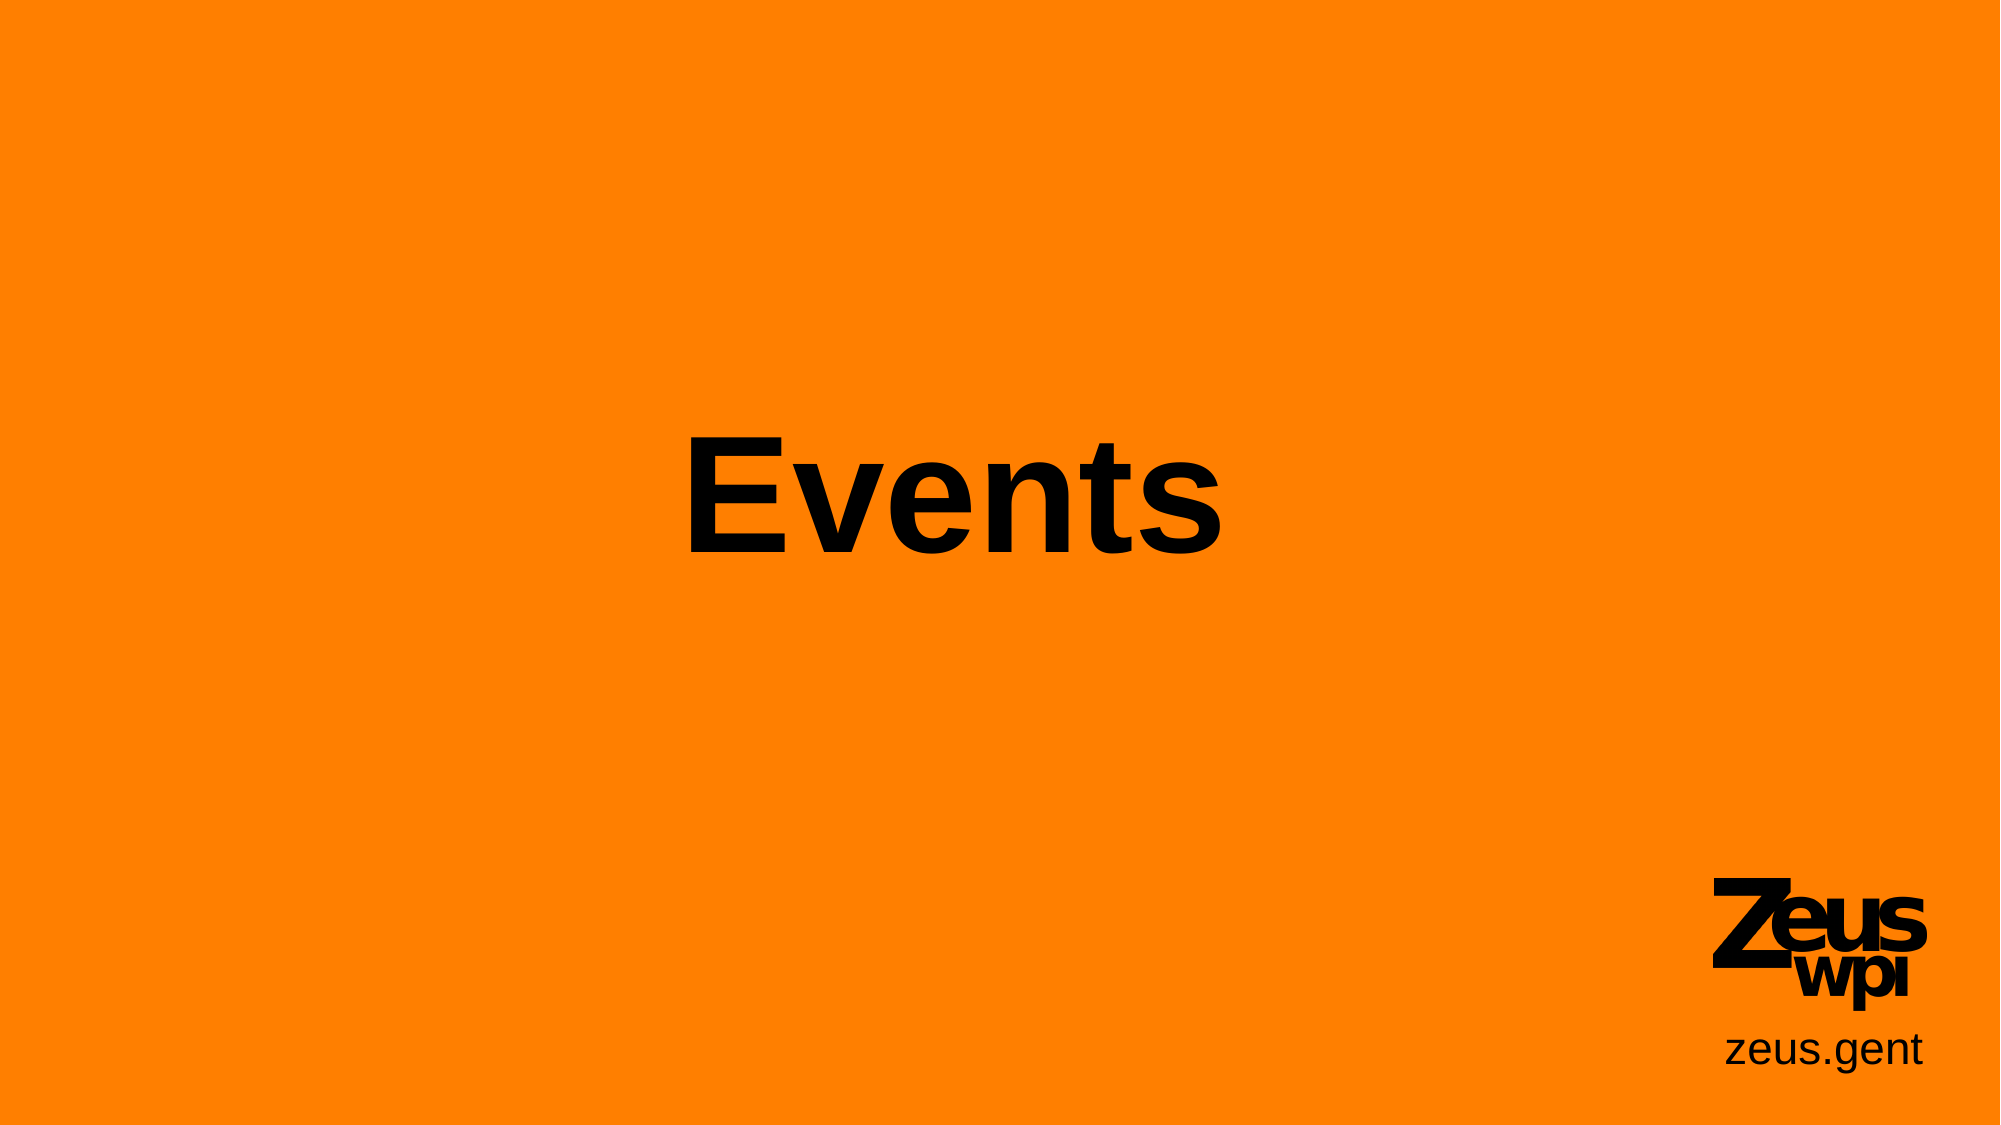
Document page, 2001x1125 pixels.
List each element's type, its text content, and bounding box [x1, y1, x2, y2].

text_box Events [665, 378, 1332, 594]
picture [1713, 878, 1927, 1010]
text_box zeus.gent [1709, 1010, 2000, 1081]
